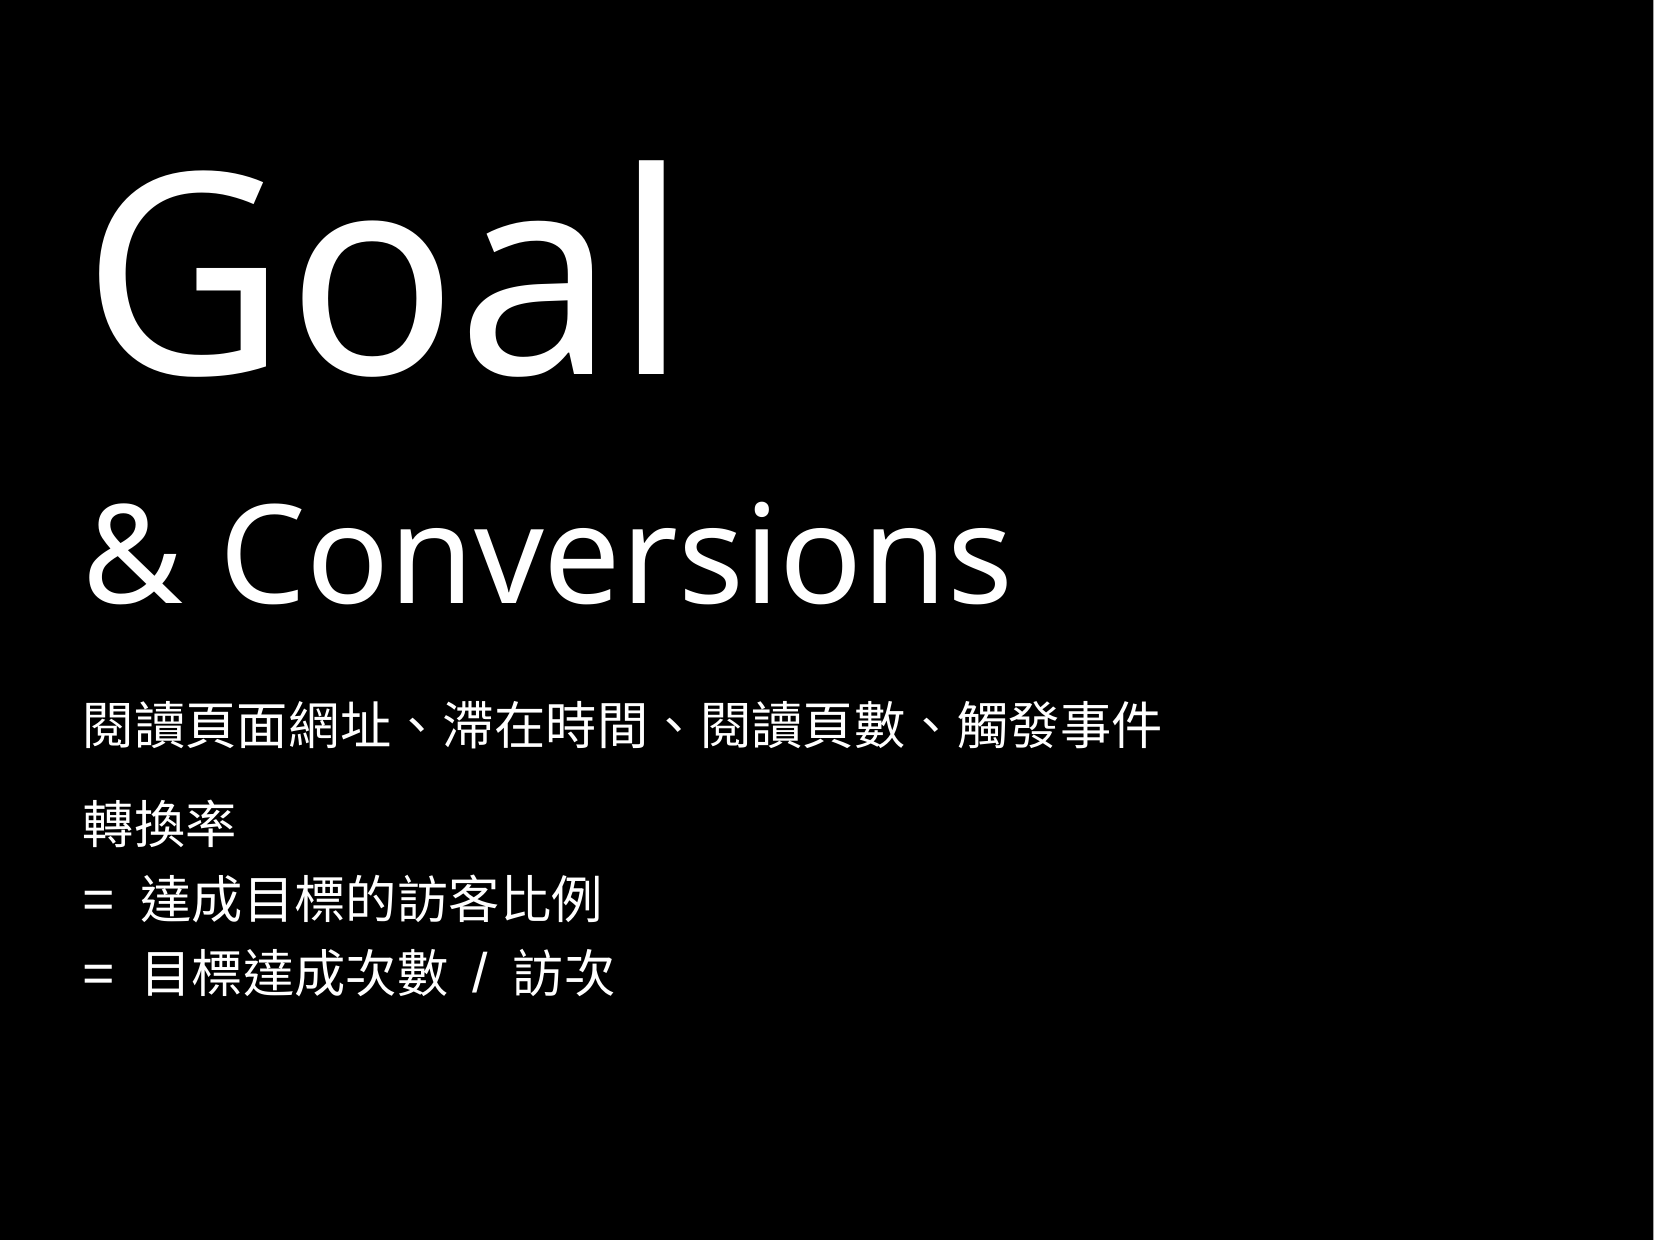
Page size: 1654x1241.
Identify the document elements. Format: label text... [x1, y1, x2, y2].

title Goal & Conversions [82, 103, 1571, 615]
list 閱讀頁面網址、滯在時間、閱讀頁數、觸發事件 轉換率 = 達成目標的訪客比例 = 目標達成次數 / 訪次 [82, 685, 1571, 1010]
